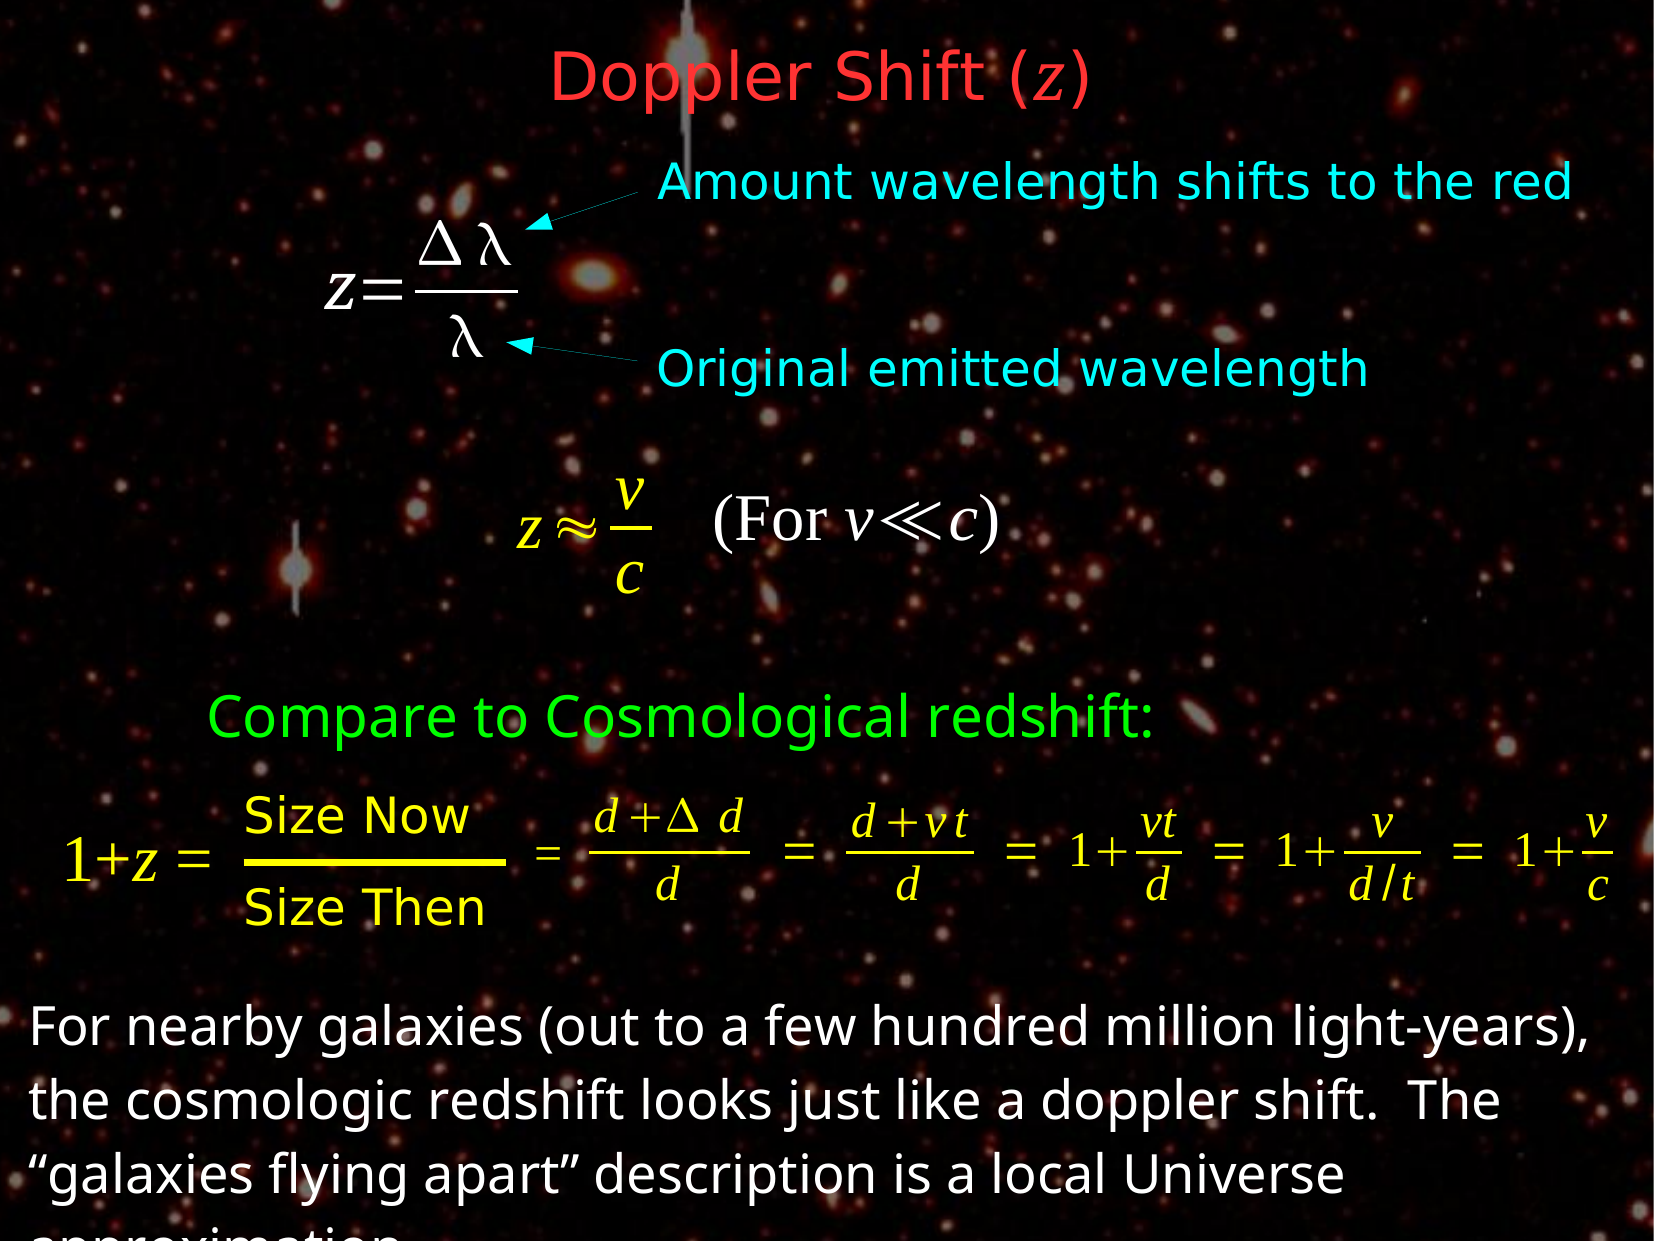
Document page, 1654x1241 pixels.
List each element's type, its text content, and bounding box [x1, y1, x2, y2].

text_box Compare to Cosmological redshift: [206, 675, 1088, 746]
text_box Amount wavelength shifts to the red [657, 152, 1576, 211]
chart [581, 787, 1622, 911]
chart [506, 450, 661, 608]
text_box Doppler Shift (z) [548, 28, 1105, 111]
text_box 1+z = [61, 822, 214, 900]
chart [315, 204, 528, 379]
text_box Size Now [243, 787, 472, 846]
text_box Size Then [243, 879, 488, 938]
text_box For nearby galaxies (out to a few hundred million light-years), the cosmologic redshift looks just like a doppler shift. The “galaxies flying apart” description is a local Universe approximation. [28, 987, 1626, 1184]
text_box (For v≪c) [712, 480, 1001, 564]
picture [0, 0, 1654, 1241]
text_box = [534, 825, 563, 882]
text_box Original emitted wavelength [656, 340, 1371, 399]
